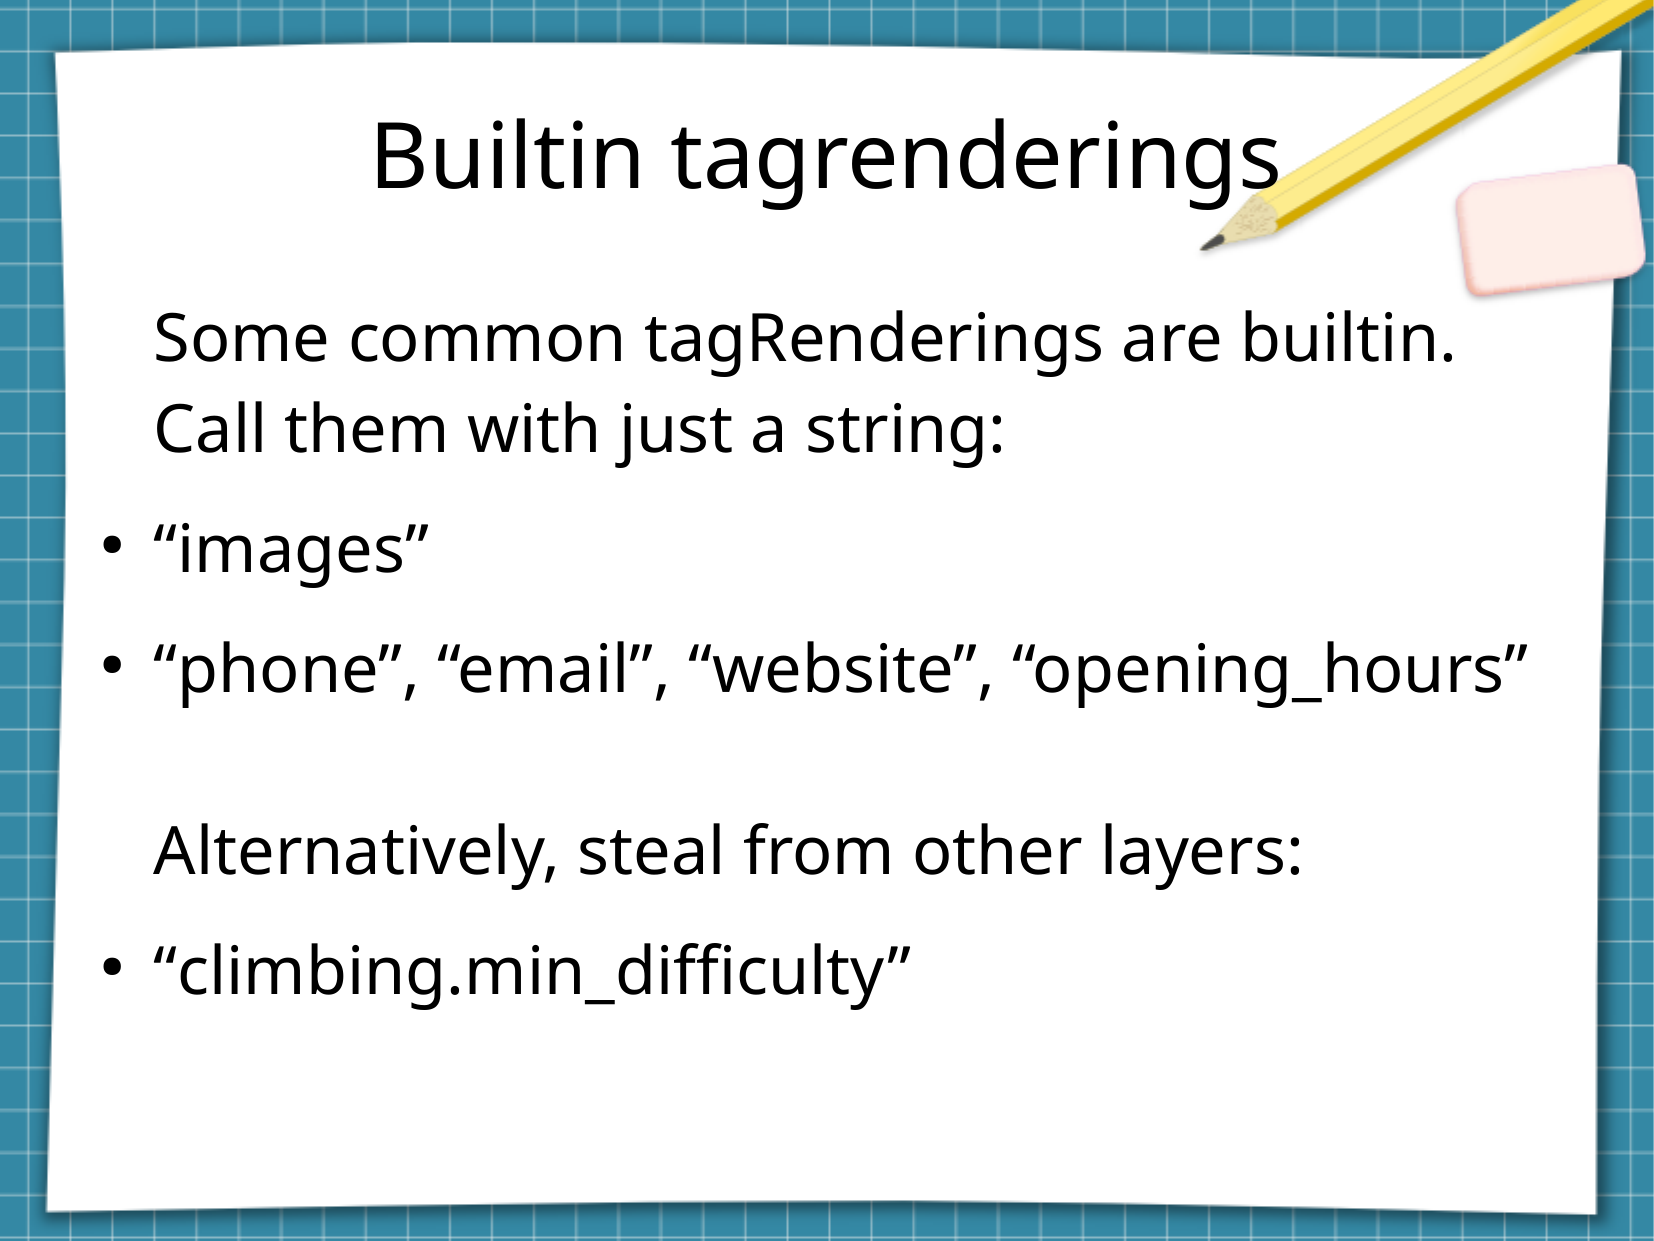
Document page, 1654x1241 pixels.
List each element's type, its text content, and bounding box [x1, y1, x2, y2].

list Some common tagRenderings are builtin. Call them with just a string: “images” “phone”, “email”, “website”, “opening_hours” Alternatively, steal from other layers: “climbing.min_difficulty” [82, 290, 1571, 1138]
picture [0, 0, 1654, 1241]
title Builtin tagrenderings [82, 49, 1571, 257]
